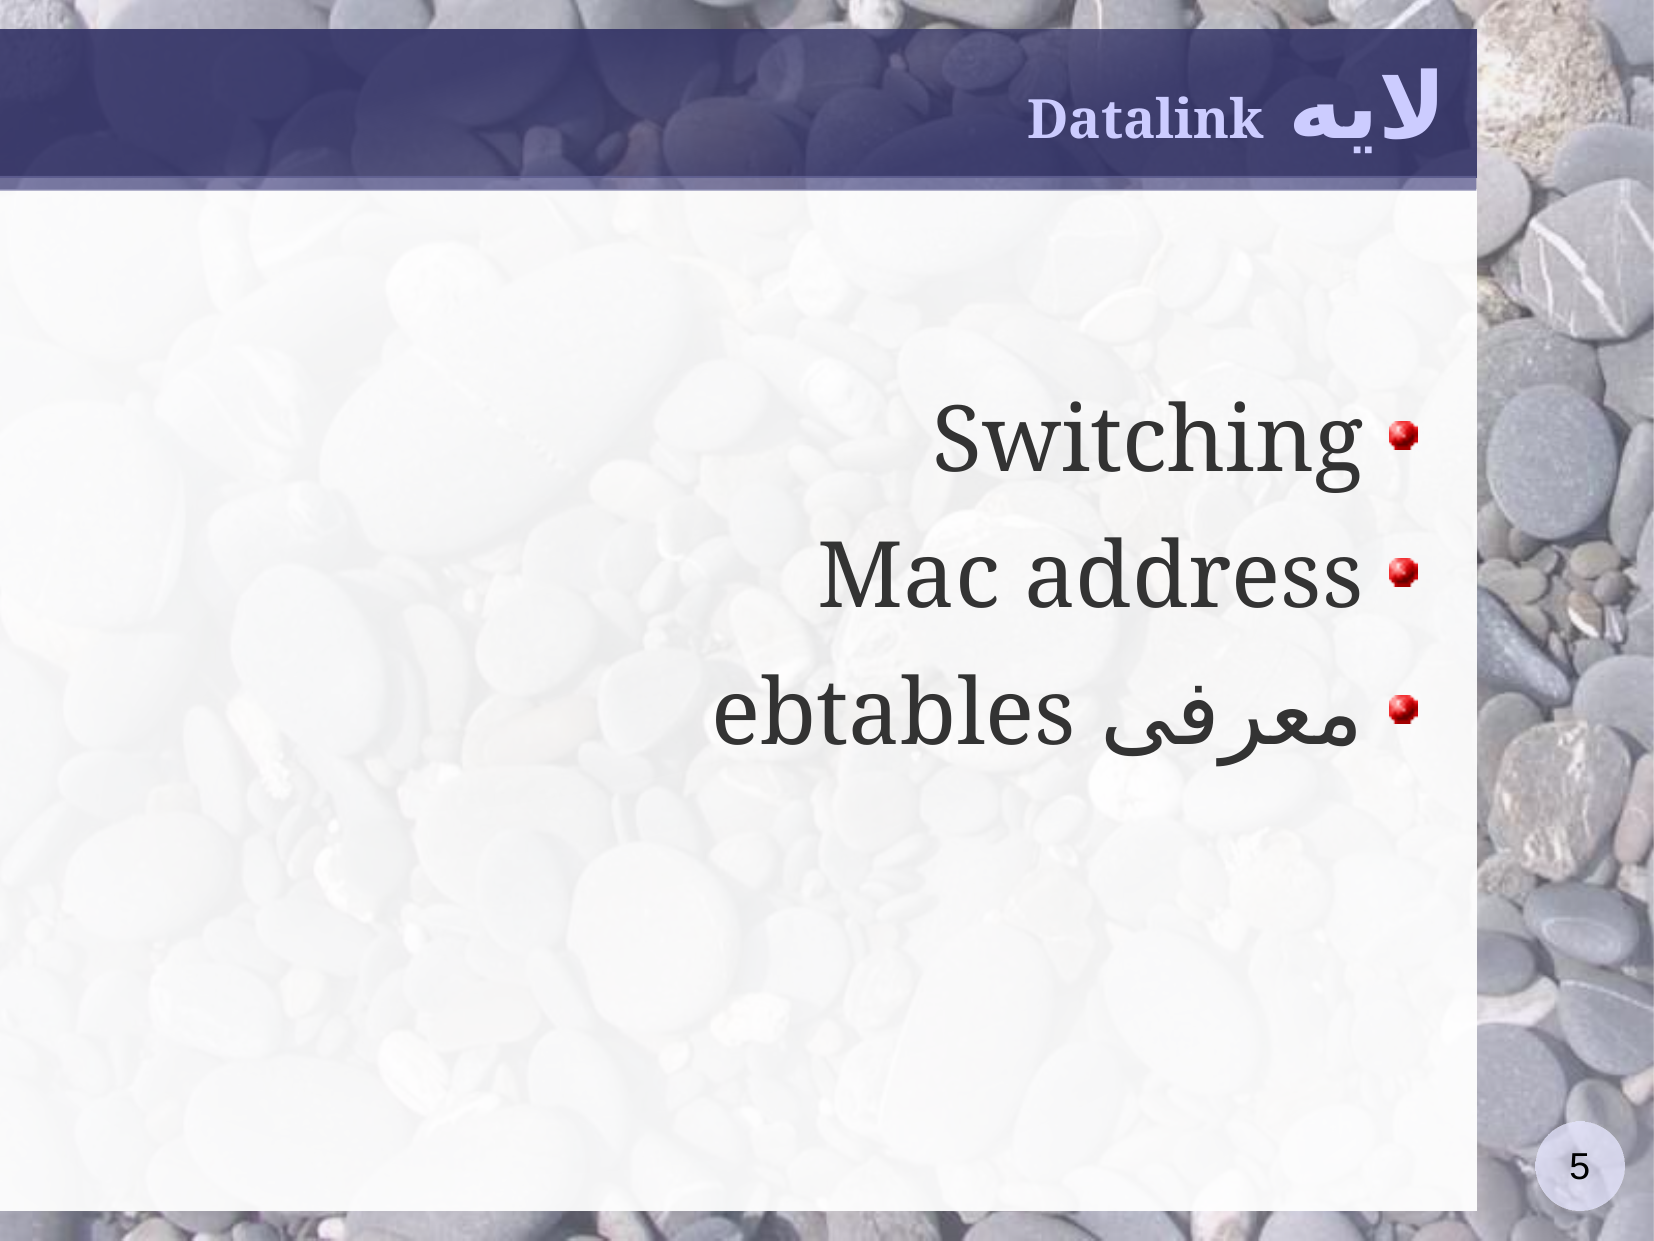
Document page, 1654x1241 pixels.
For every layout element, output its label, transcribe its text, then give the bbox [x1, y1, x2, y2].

title لایه Datalink [29, 29, 1447, 178]
list Switching Mac address معرفی ebtables [59, 236, 1418, 1182]
